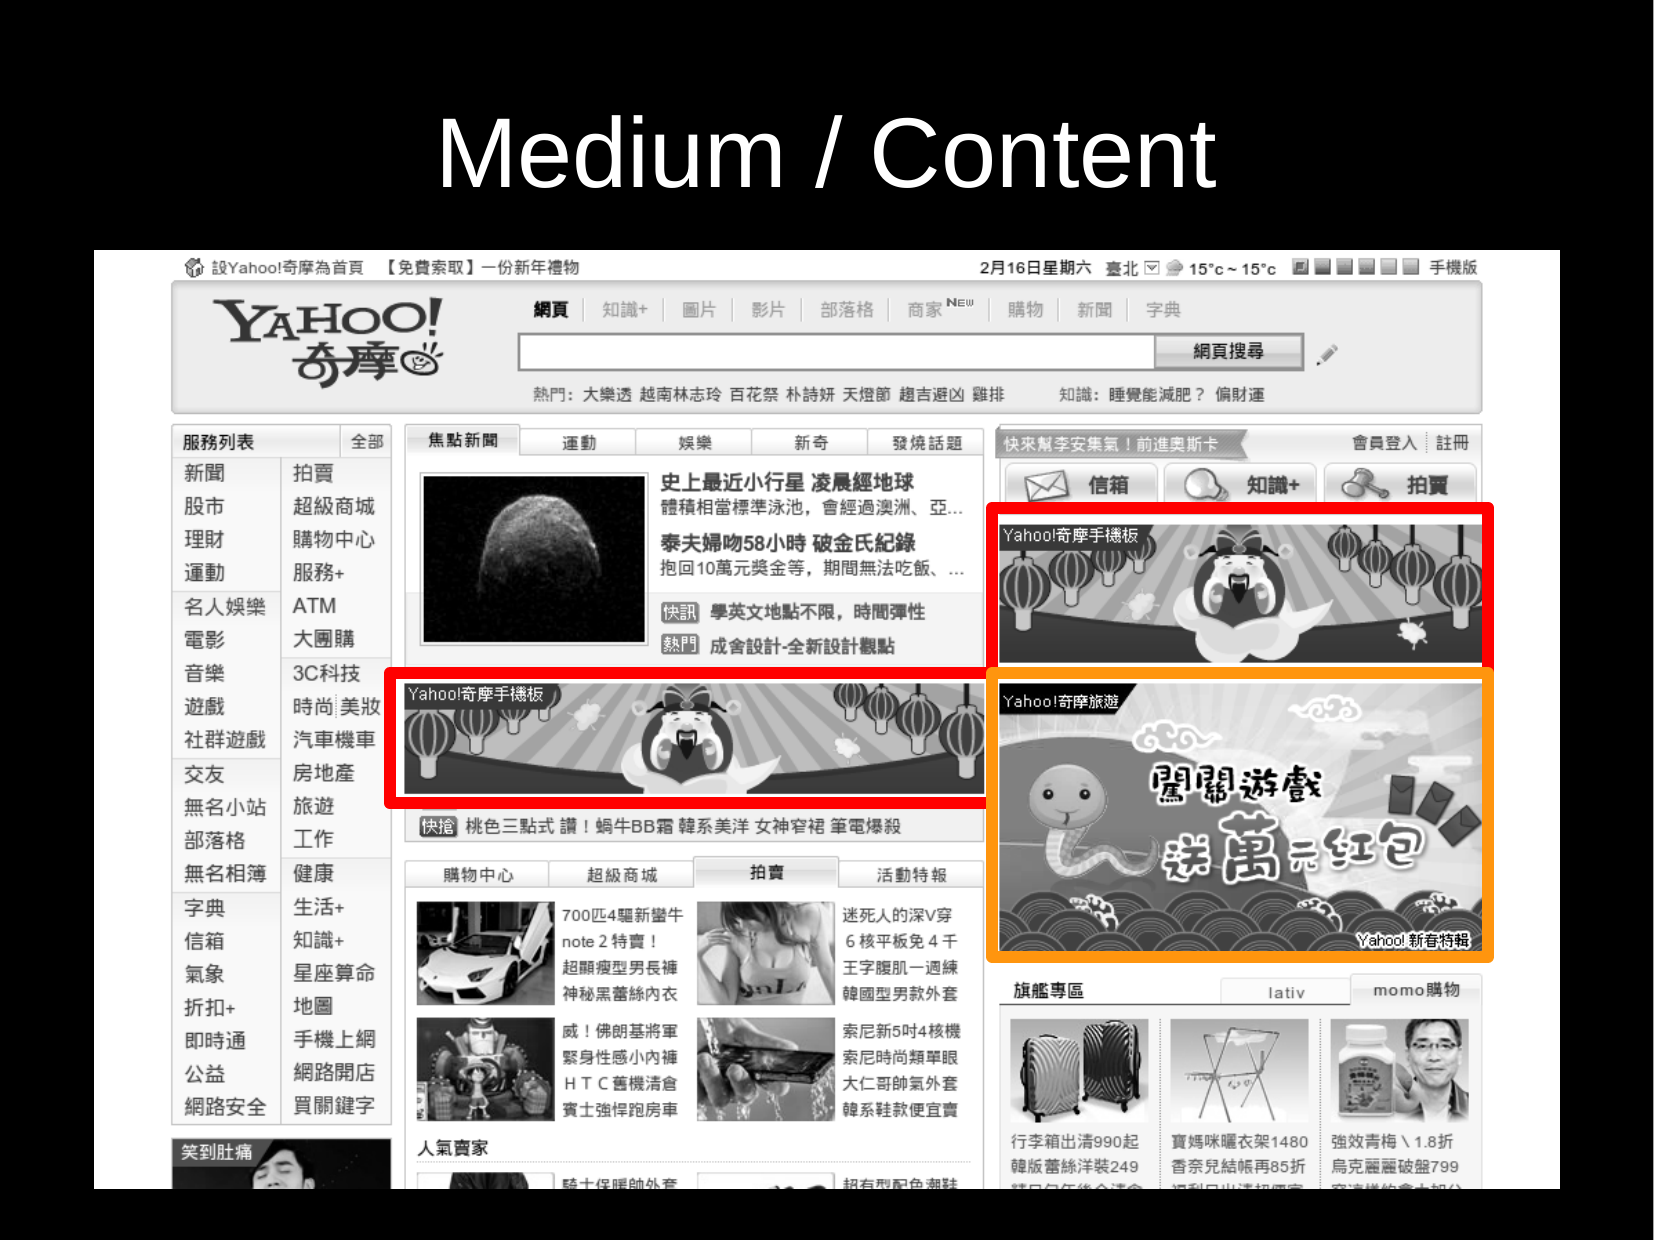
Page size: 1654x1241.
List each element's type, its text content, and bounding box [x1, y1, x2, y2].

picture [94, 250, 1560, 1189]
title Medium / Content [82, 49, 1571, 257]
